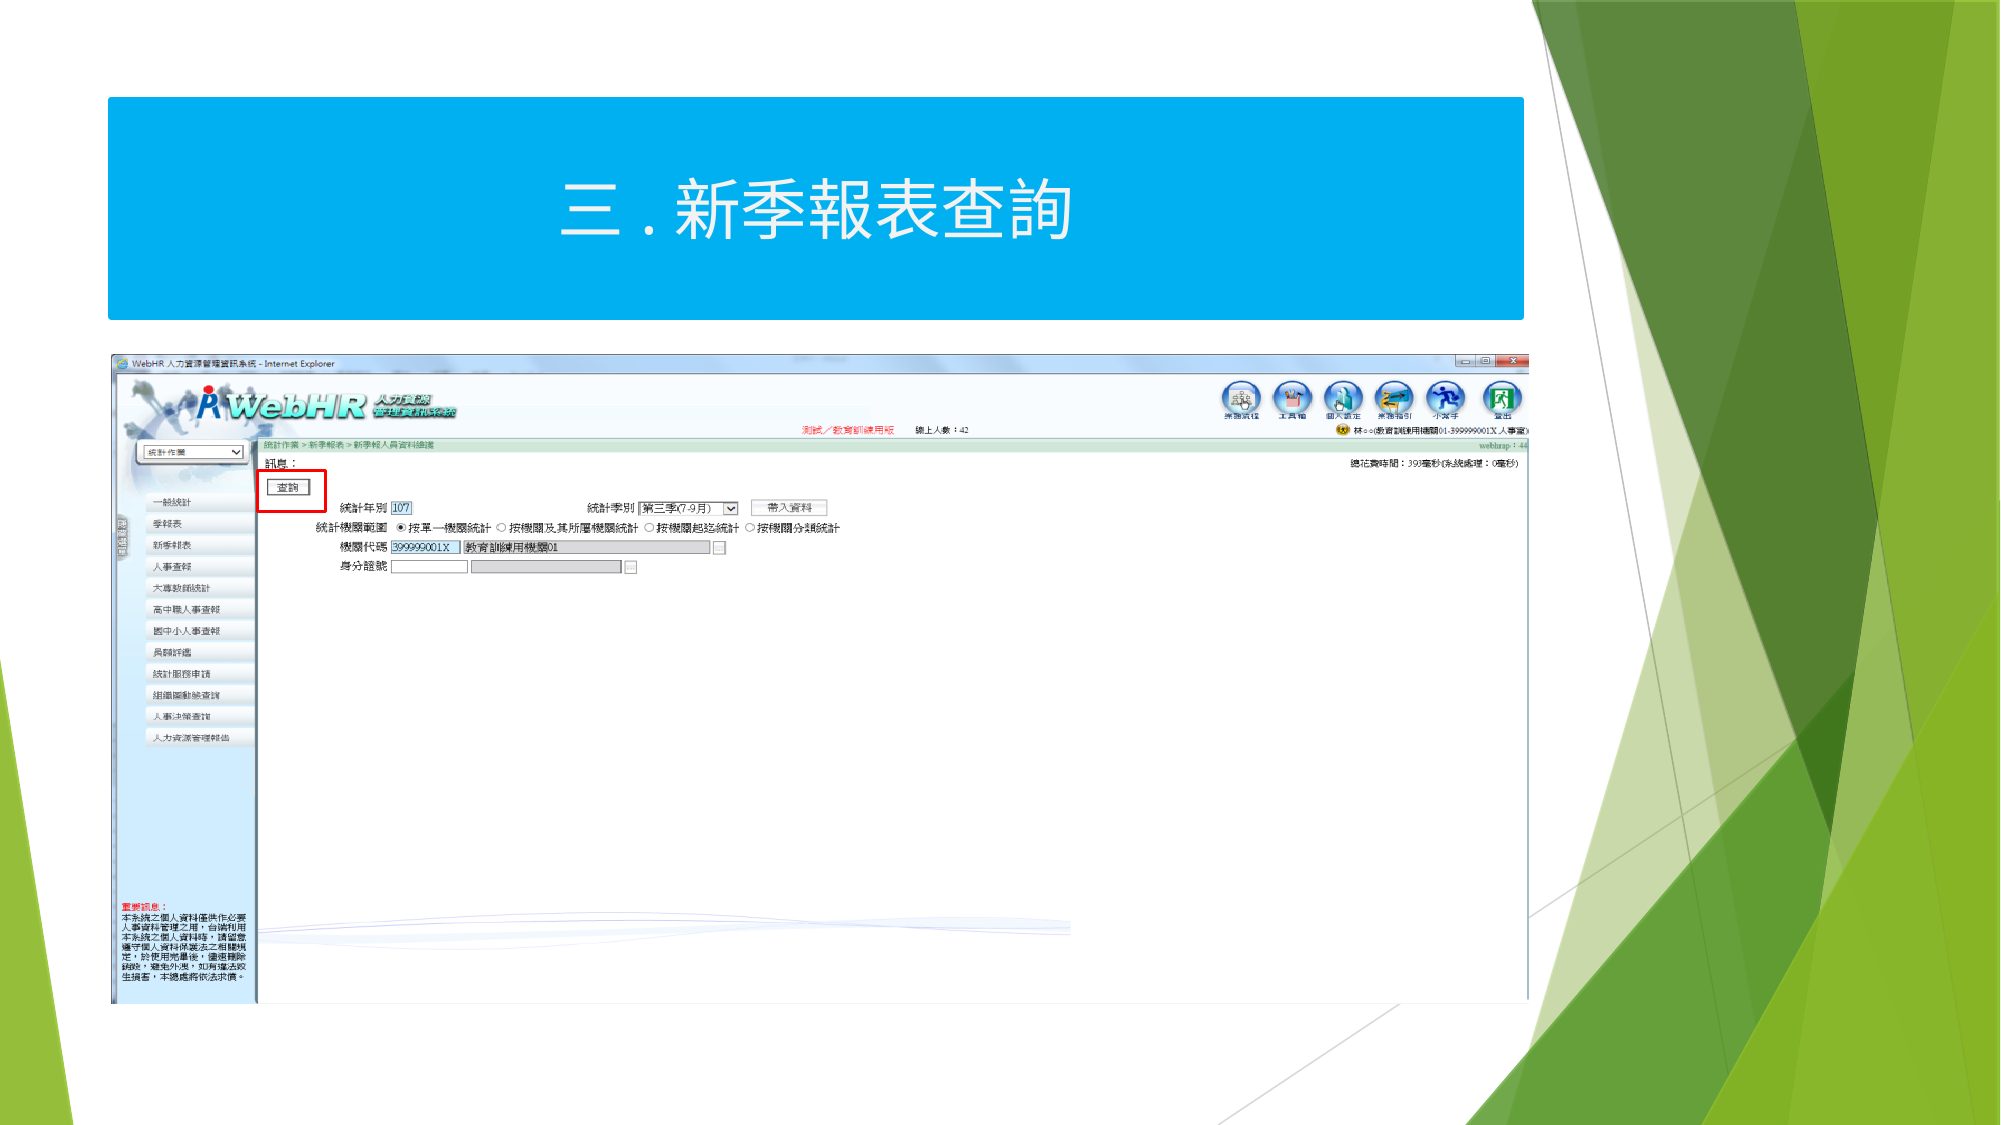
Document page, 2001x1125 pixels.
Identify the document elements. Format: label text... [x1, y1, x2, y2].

picture [111, 354, 1529, 1004]
title 三.新季報表查詢 [111, 99, 1522, 317]
